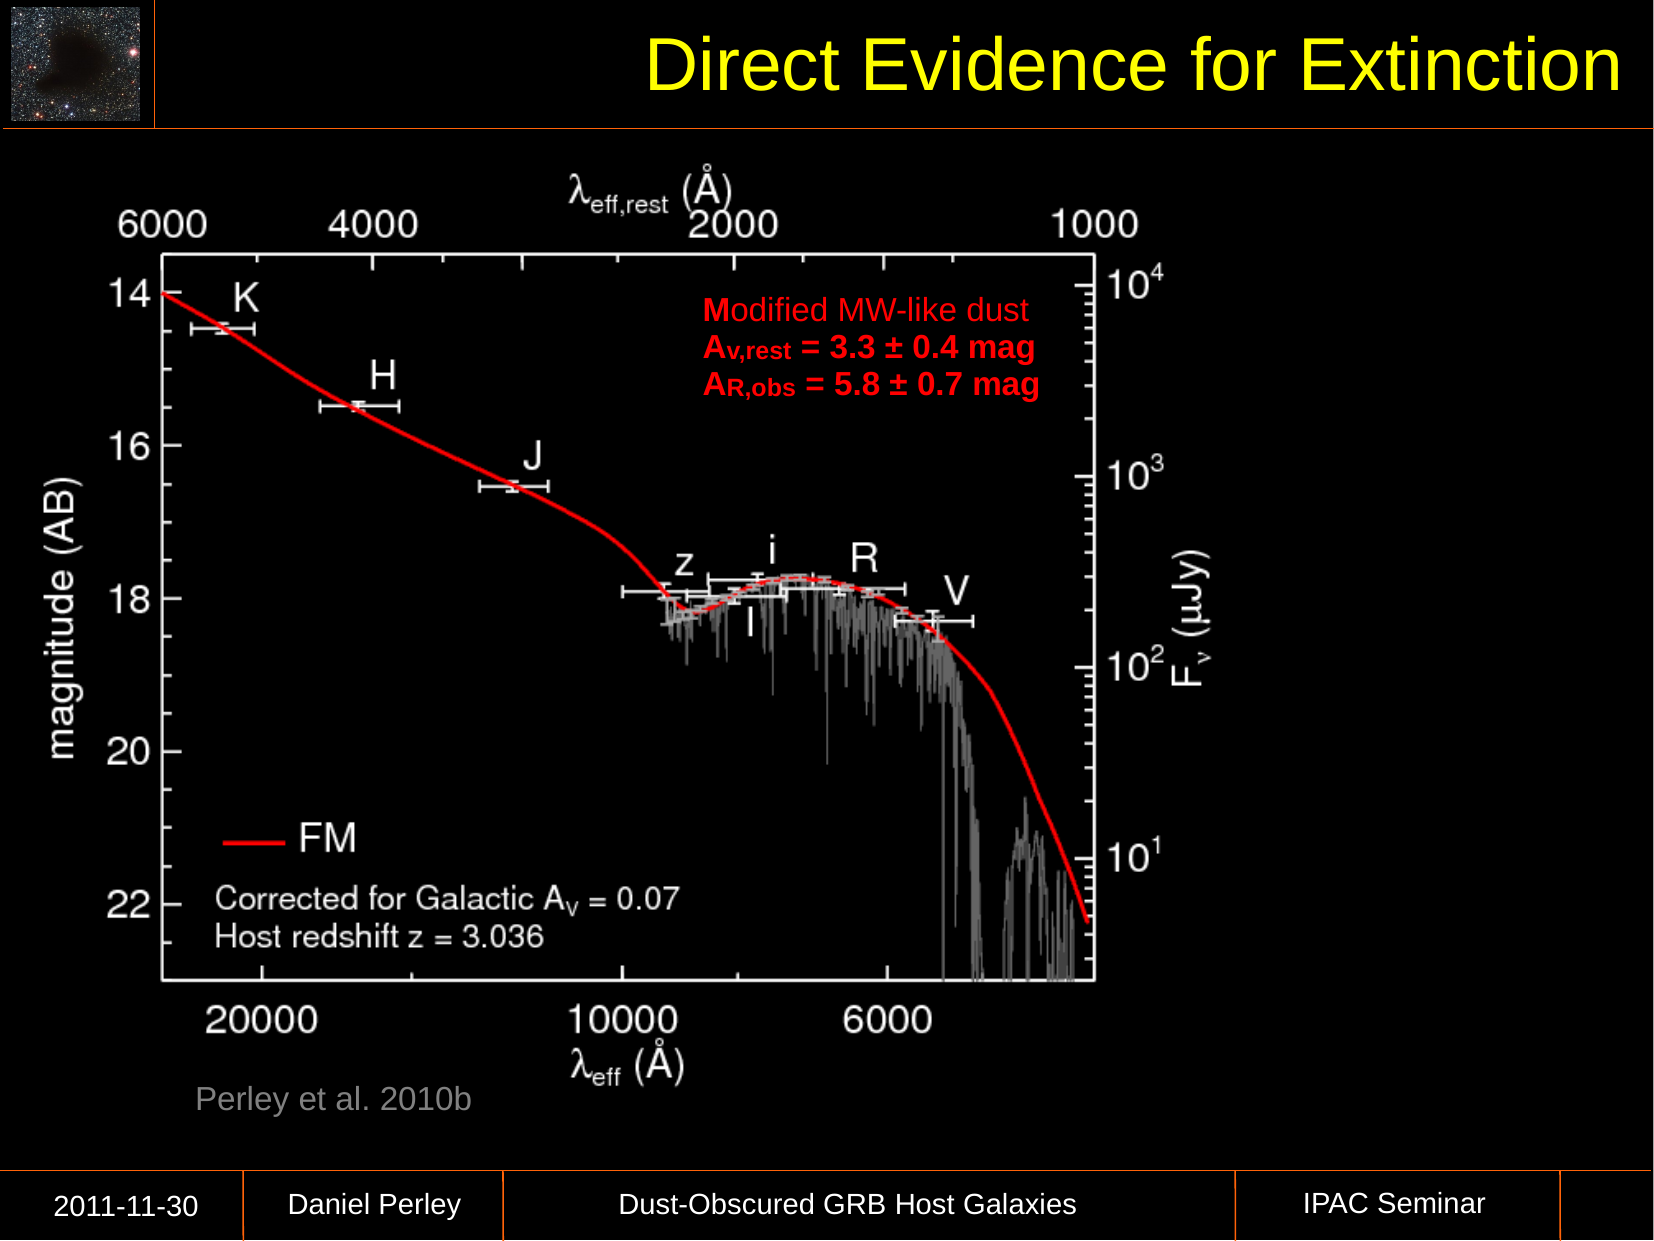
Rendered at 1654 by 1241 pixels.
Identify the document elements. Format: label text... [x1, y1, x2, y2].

picture [11, 154, 1246, 1091]
text_box Modified MW-like dust Av,rest = 3.3 ± 0.4 mag AR,obs = 5.8 ± 0.7 mag [687, 284, 1085, 450]
title Direct Evidence for Extinction [187, 21, 1624, 108]
picture [11, 7, 140, 121]
text_box Perley et al. 2010b [112, 1073, 488, 1126]
